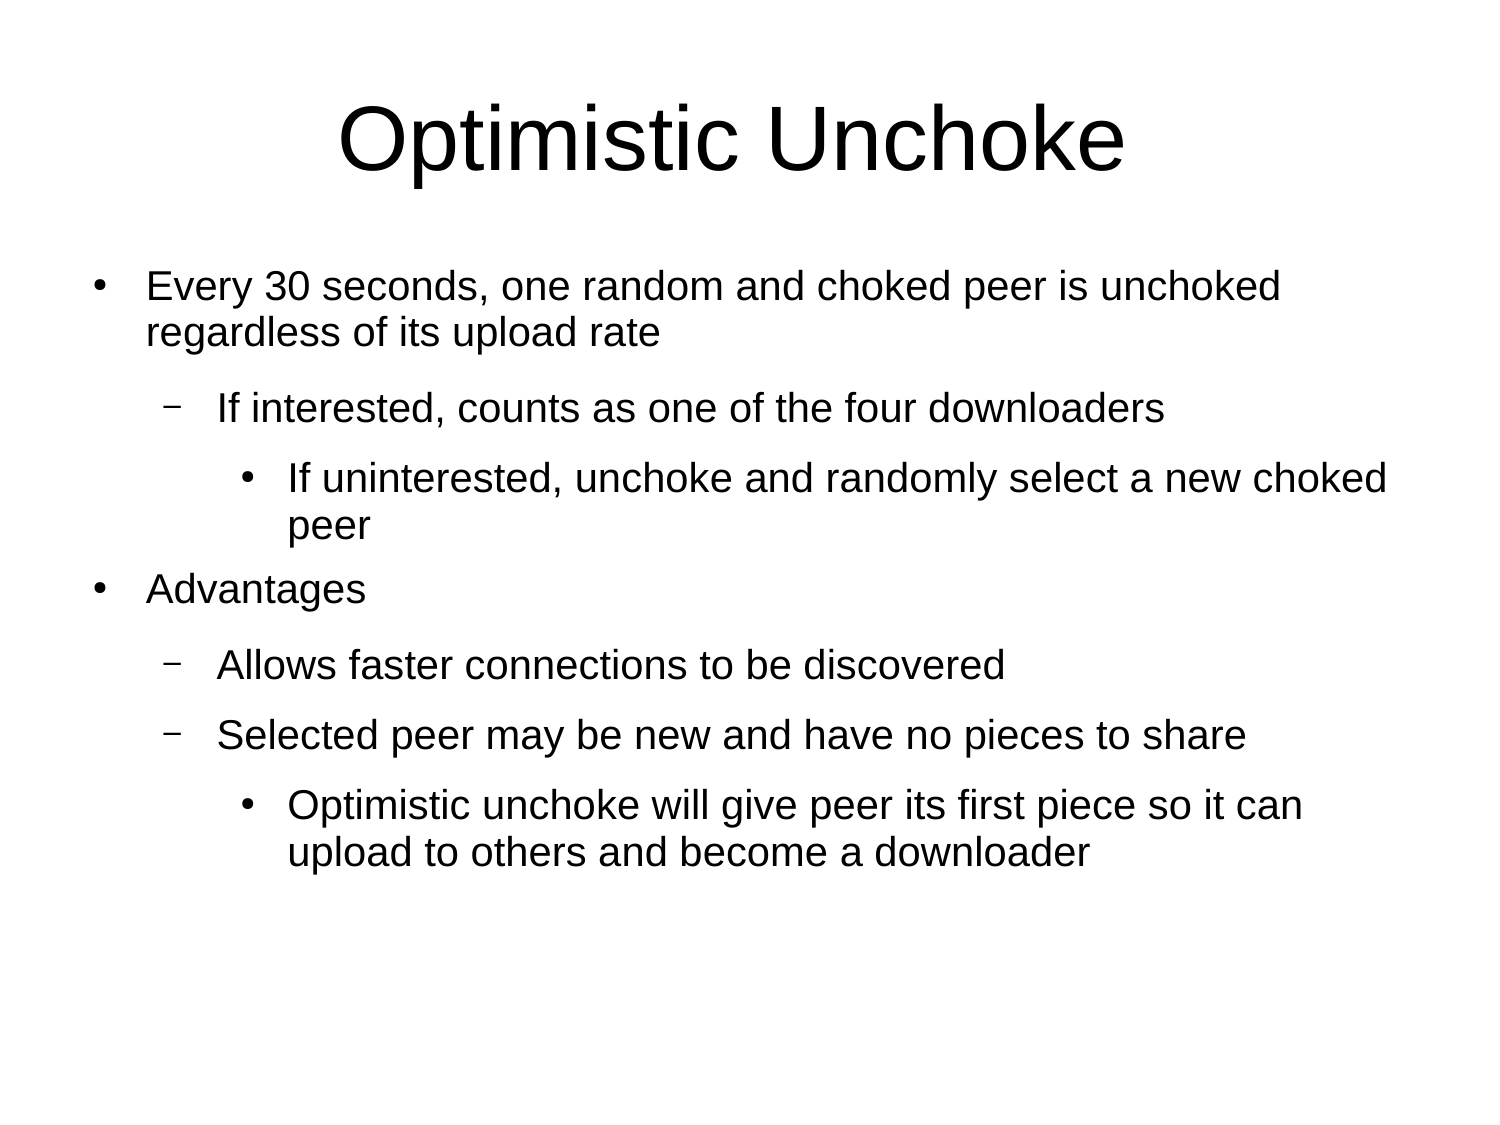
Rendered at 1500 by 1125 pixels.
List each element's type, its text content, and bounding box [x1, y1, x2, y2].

title Optimistic Unchoke [75, 45, 1425, 233]
list Every 30 seconds, one random and choked peer is unchoked regardless of its upload rate If interested, counts as one of the four downloaders If uninterested, unchoke and randomly select a new choked peer Advantages Allows faster connections to be discovered Selected peer may be new and have no pieces to share Optimistic unchoke will give peer its first piece so it can upload to others and become a downloader [75, 262, 1425, 916]
